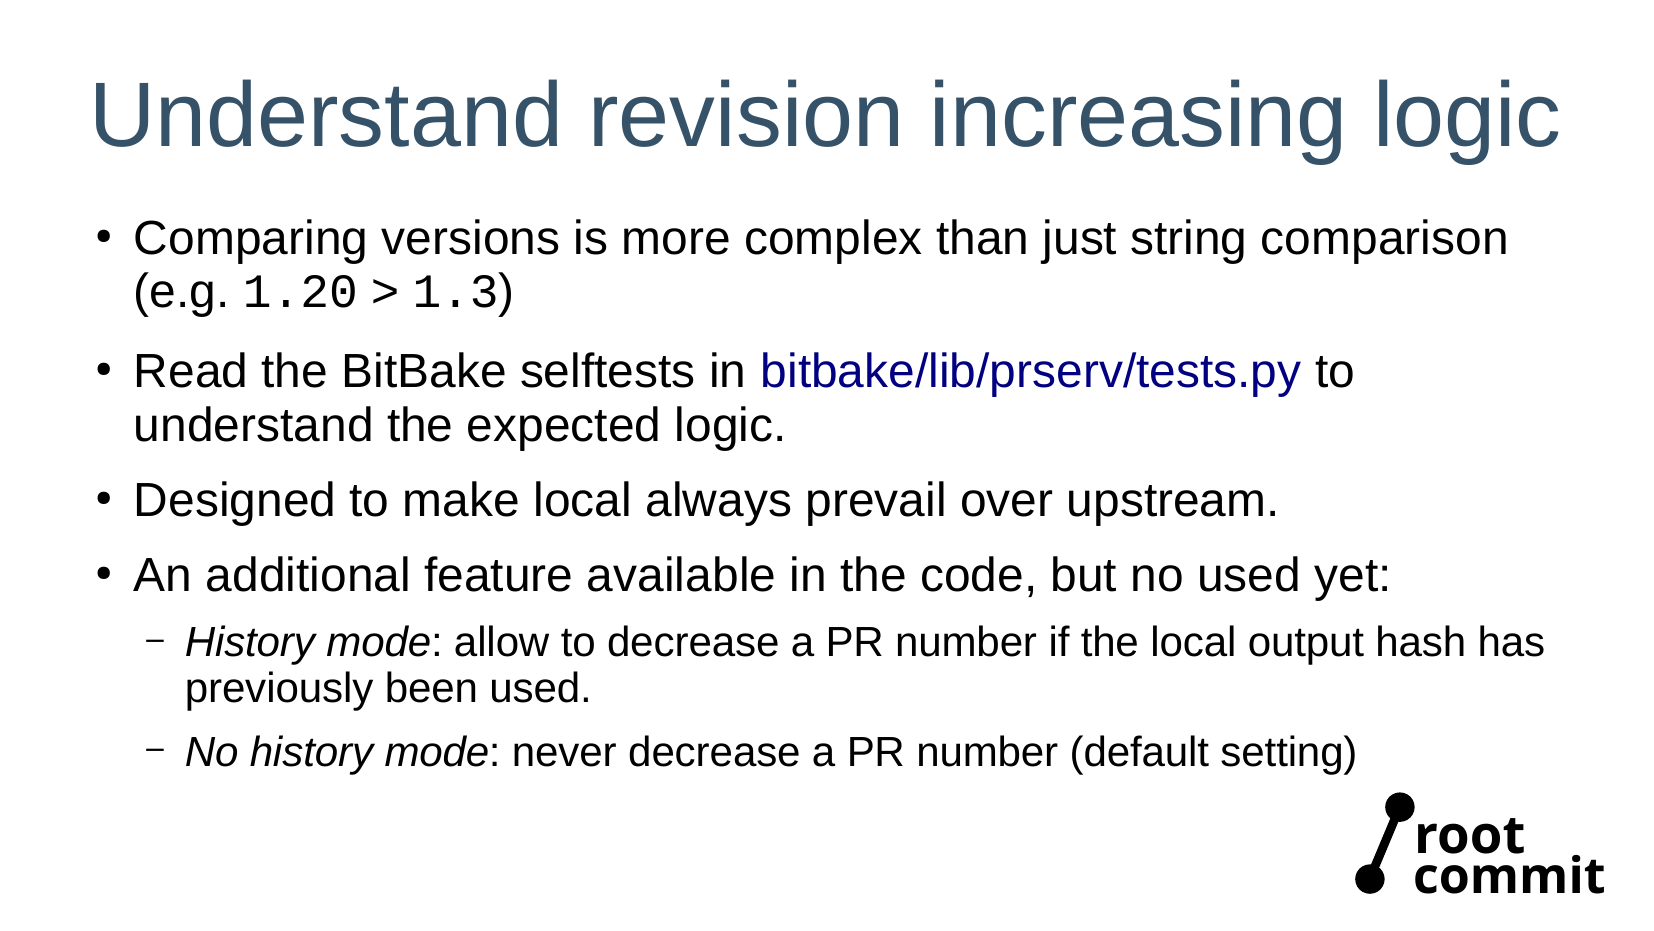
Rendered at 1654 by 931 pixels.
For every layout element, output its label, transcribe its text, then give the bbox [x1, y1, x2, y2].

title Understand revision increasing logic [82, 37, 1571, 193]
list Comparing versions is more complex than just string comparison (e.g. 1.20 > 1.3) Read the BitBake selftests in bitbake/lib/prserv/tests.py to understand the expected logic. Designed to make local always prevail over upstream. An additional feature available in the code, but no used yet: History mode: allow to decrease a PR number if the local output hash has previously been used. No history mode: never decrease a PR number (default setting) [82, 210, 1571, 788]
